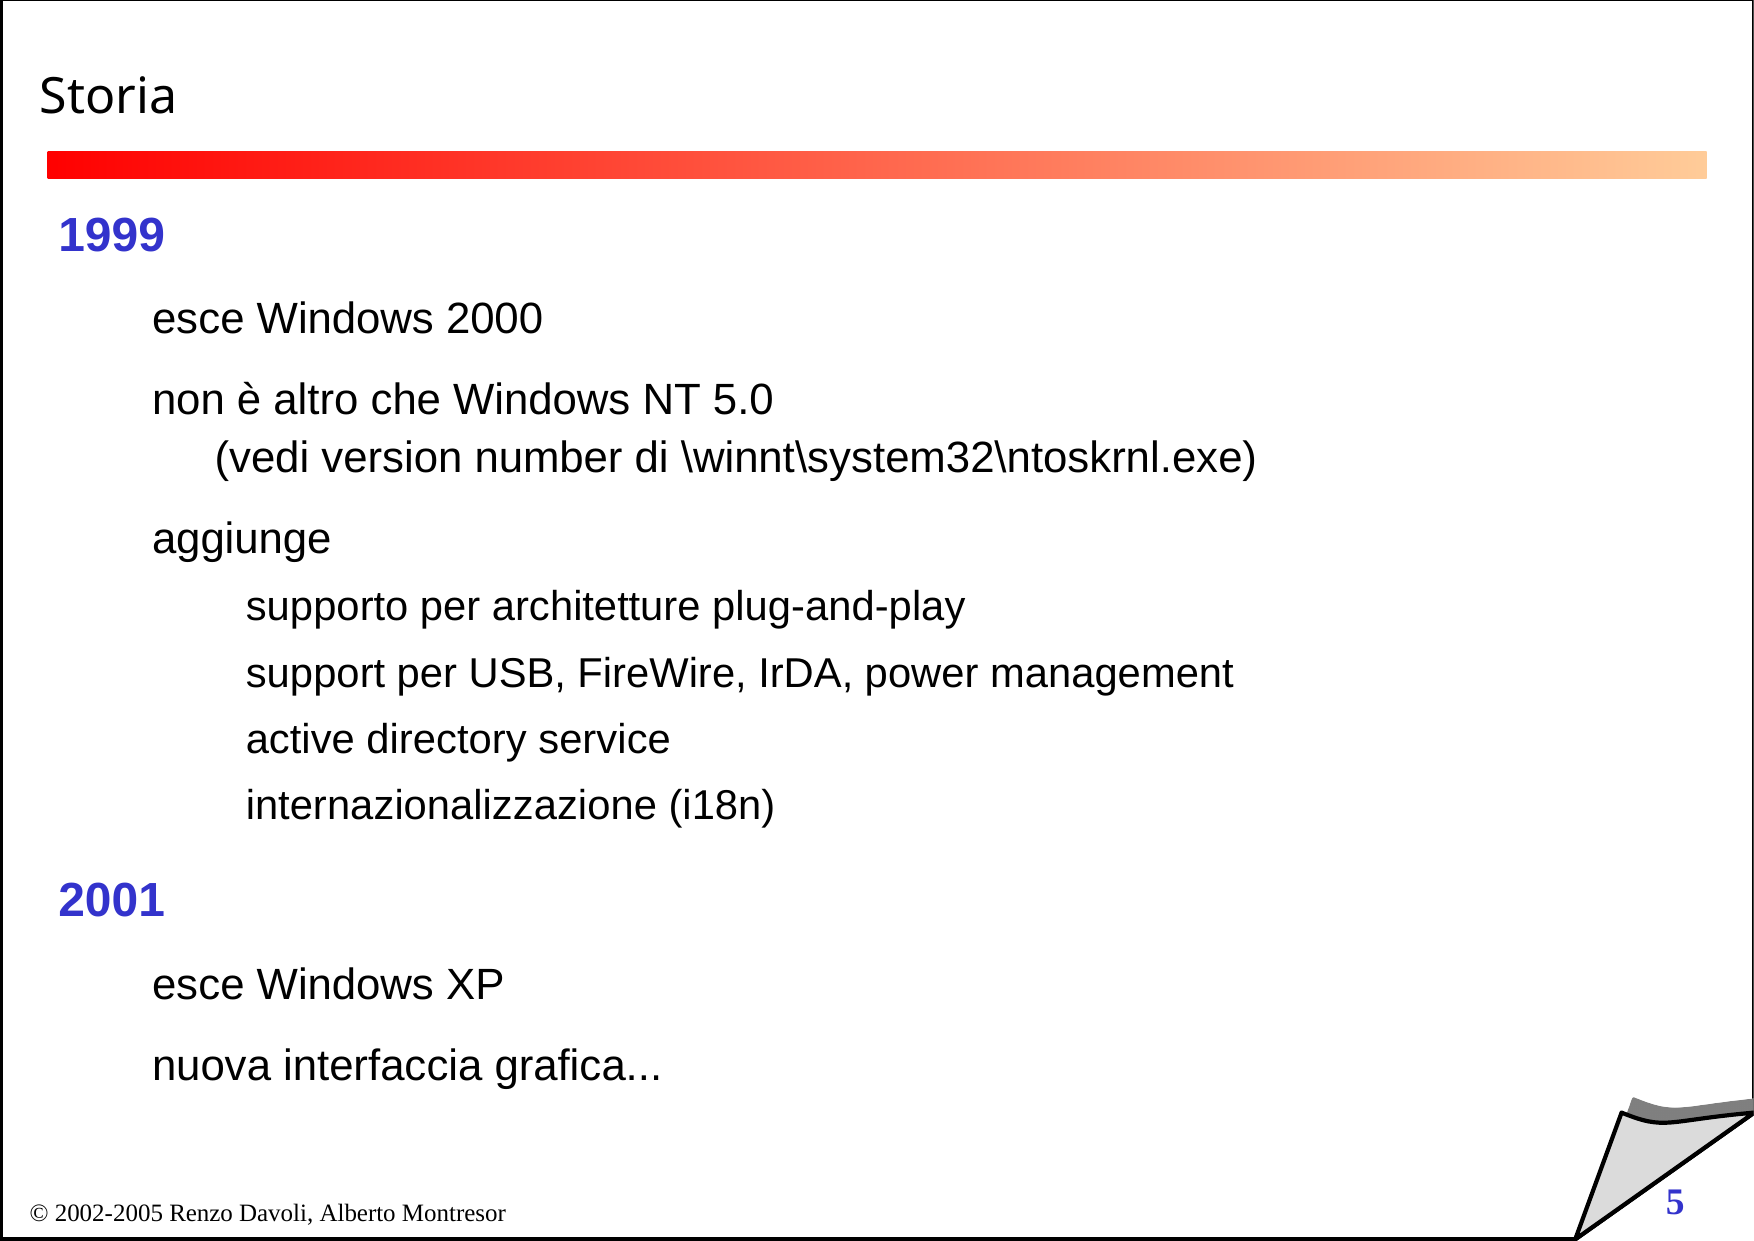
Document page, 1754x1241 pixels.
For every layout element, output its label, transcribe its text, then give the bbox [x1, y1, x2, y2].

list 1999 esce Windows 2000 non è altro che Windows NT 5.0 (vedi version number di \winnt\system32\ntoskrnl.exe) aggiunge supporto per architetture plug-and-play support per USB, FireWire, IrDA, power management active directory service internazionalizzazione (i18n) 2001 esce Windows XP nuova interfaccia grafica... [58, 206, 1695, 1183]
title Storia [40, 49, 1713, 144]
